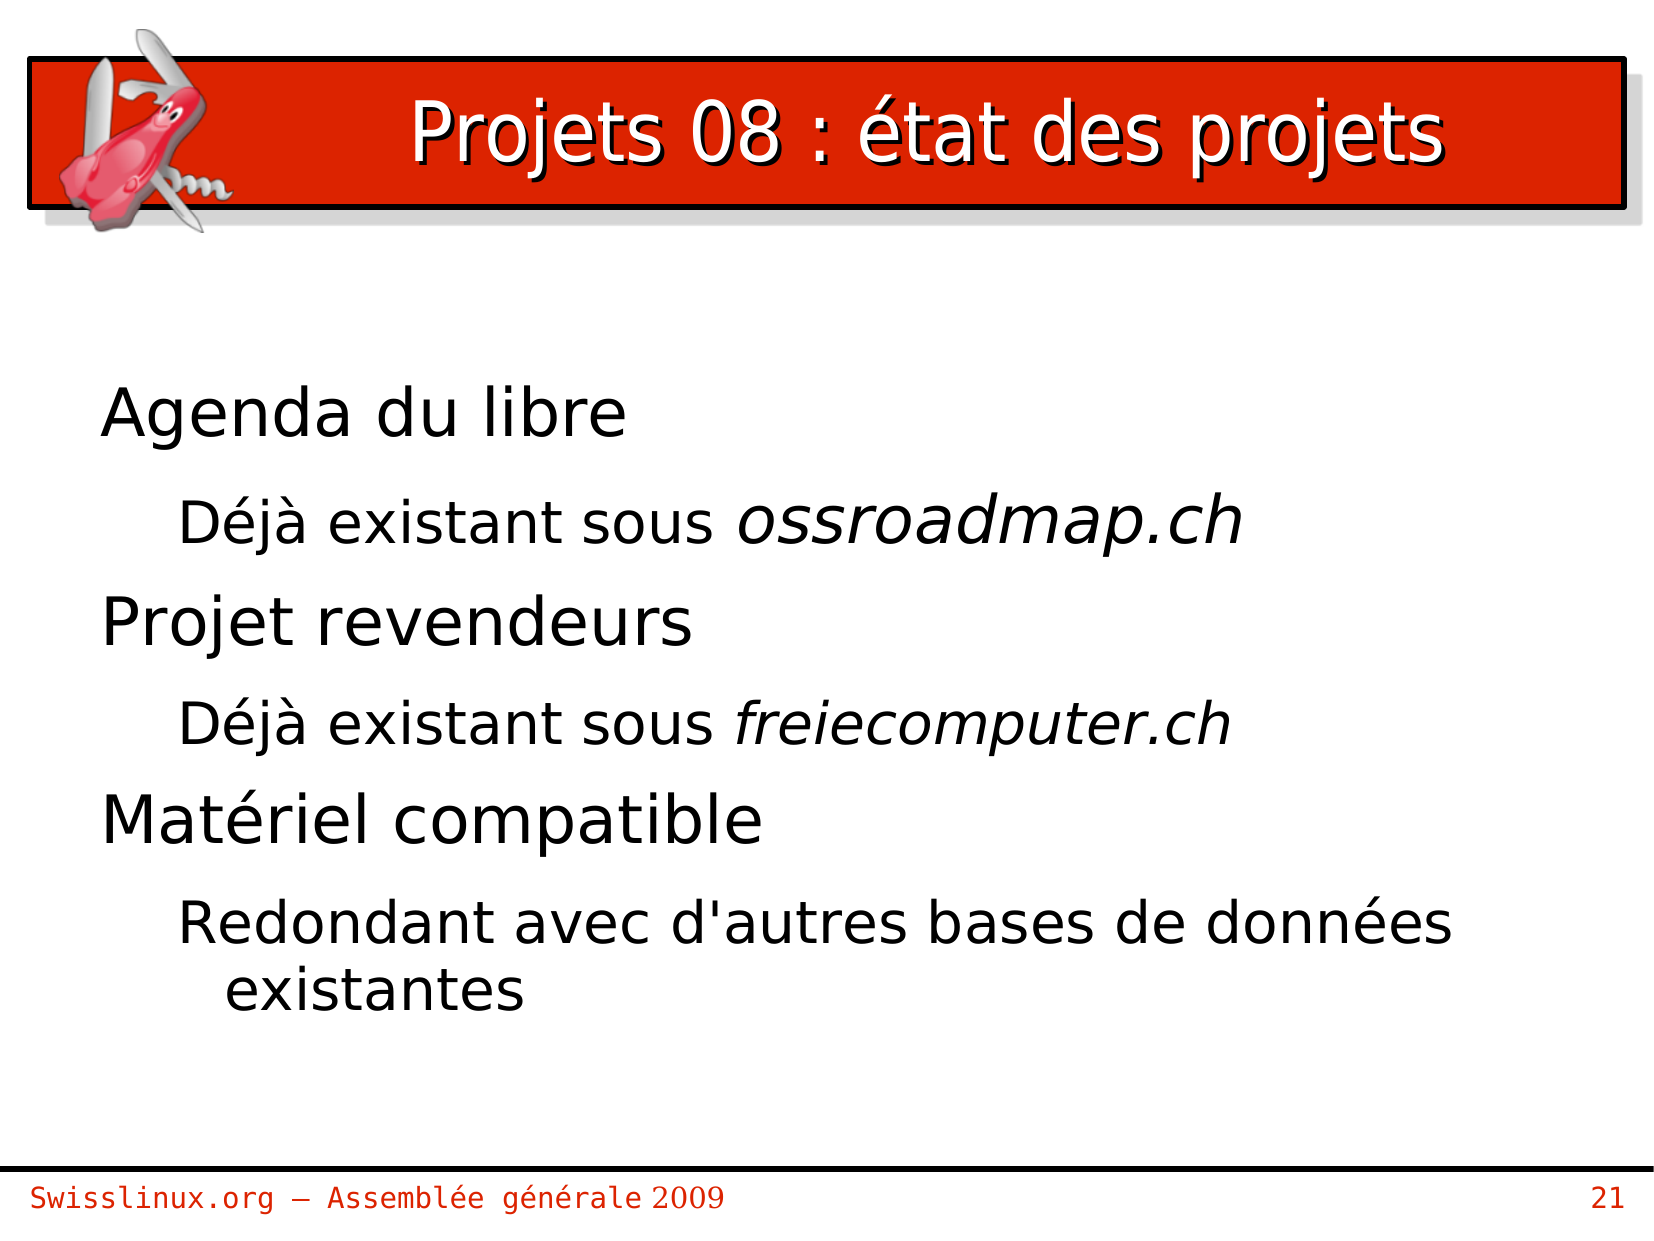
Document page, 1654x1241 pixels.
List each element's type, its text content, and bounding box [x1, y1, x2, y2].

title Projets 08 : état des projets [259, 84, 1595, 182]
list Agenda du libre Déjà existant sous ossroadmap.ch Projet revendeurs Déjà existant sous freiecomputer.ch Matériel compatible Redondant avec d'autres bases de données existantes [82, 290, 1571, 1109]
picture [59, 29, 234, 233]
